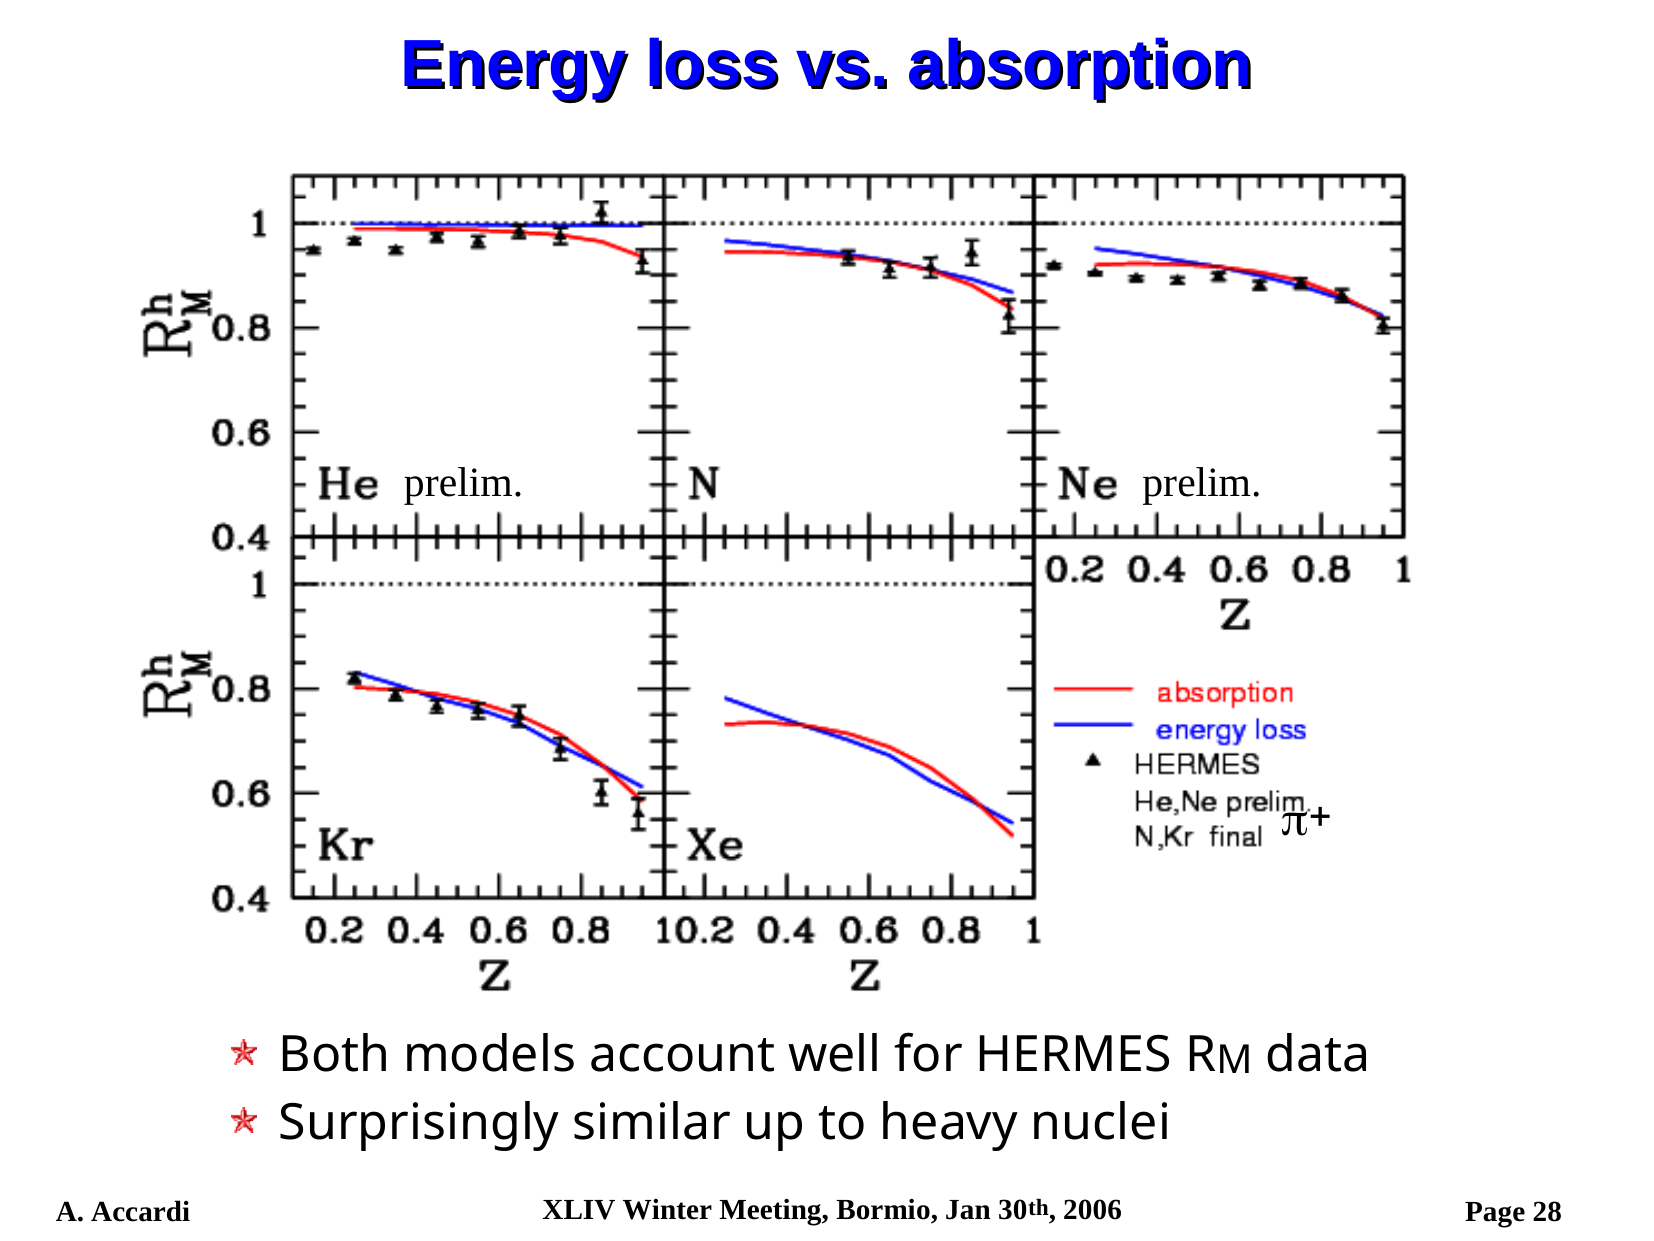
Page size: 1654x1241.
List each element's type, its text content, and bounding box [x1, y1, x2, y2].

text_box prelim. [404, 459, 533, 514]
text_box Page <number> [1465, 1195, 1654, 1234]
text_box A. Accardi [37, 1187, 209, 1241]
text_box Energy loss vs. absorption [29, 23, 1625, 110]
text_box prelim. [1142, 459, 1272, 514]
picture [135, 166, 1413, 995]
text_box Both models account well for HERMES RM data Surprisingly similar up to heavy nuclei [231, 1018, 1494, 1147]
text_box p+ [1281, 800, 1331, 866]
text_box XLIV Winter Meeting, Bormio, Jan 30th, 2006 [542, 1193, 1123, 1233]
